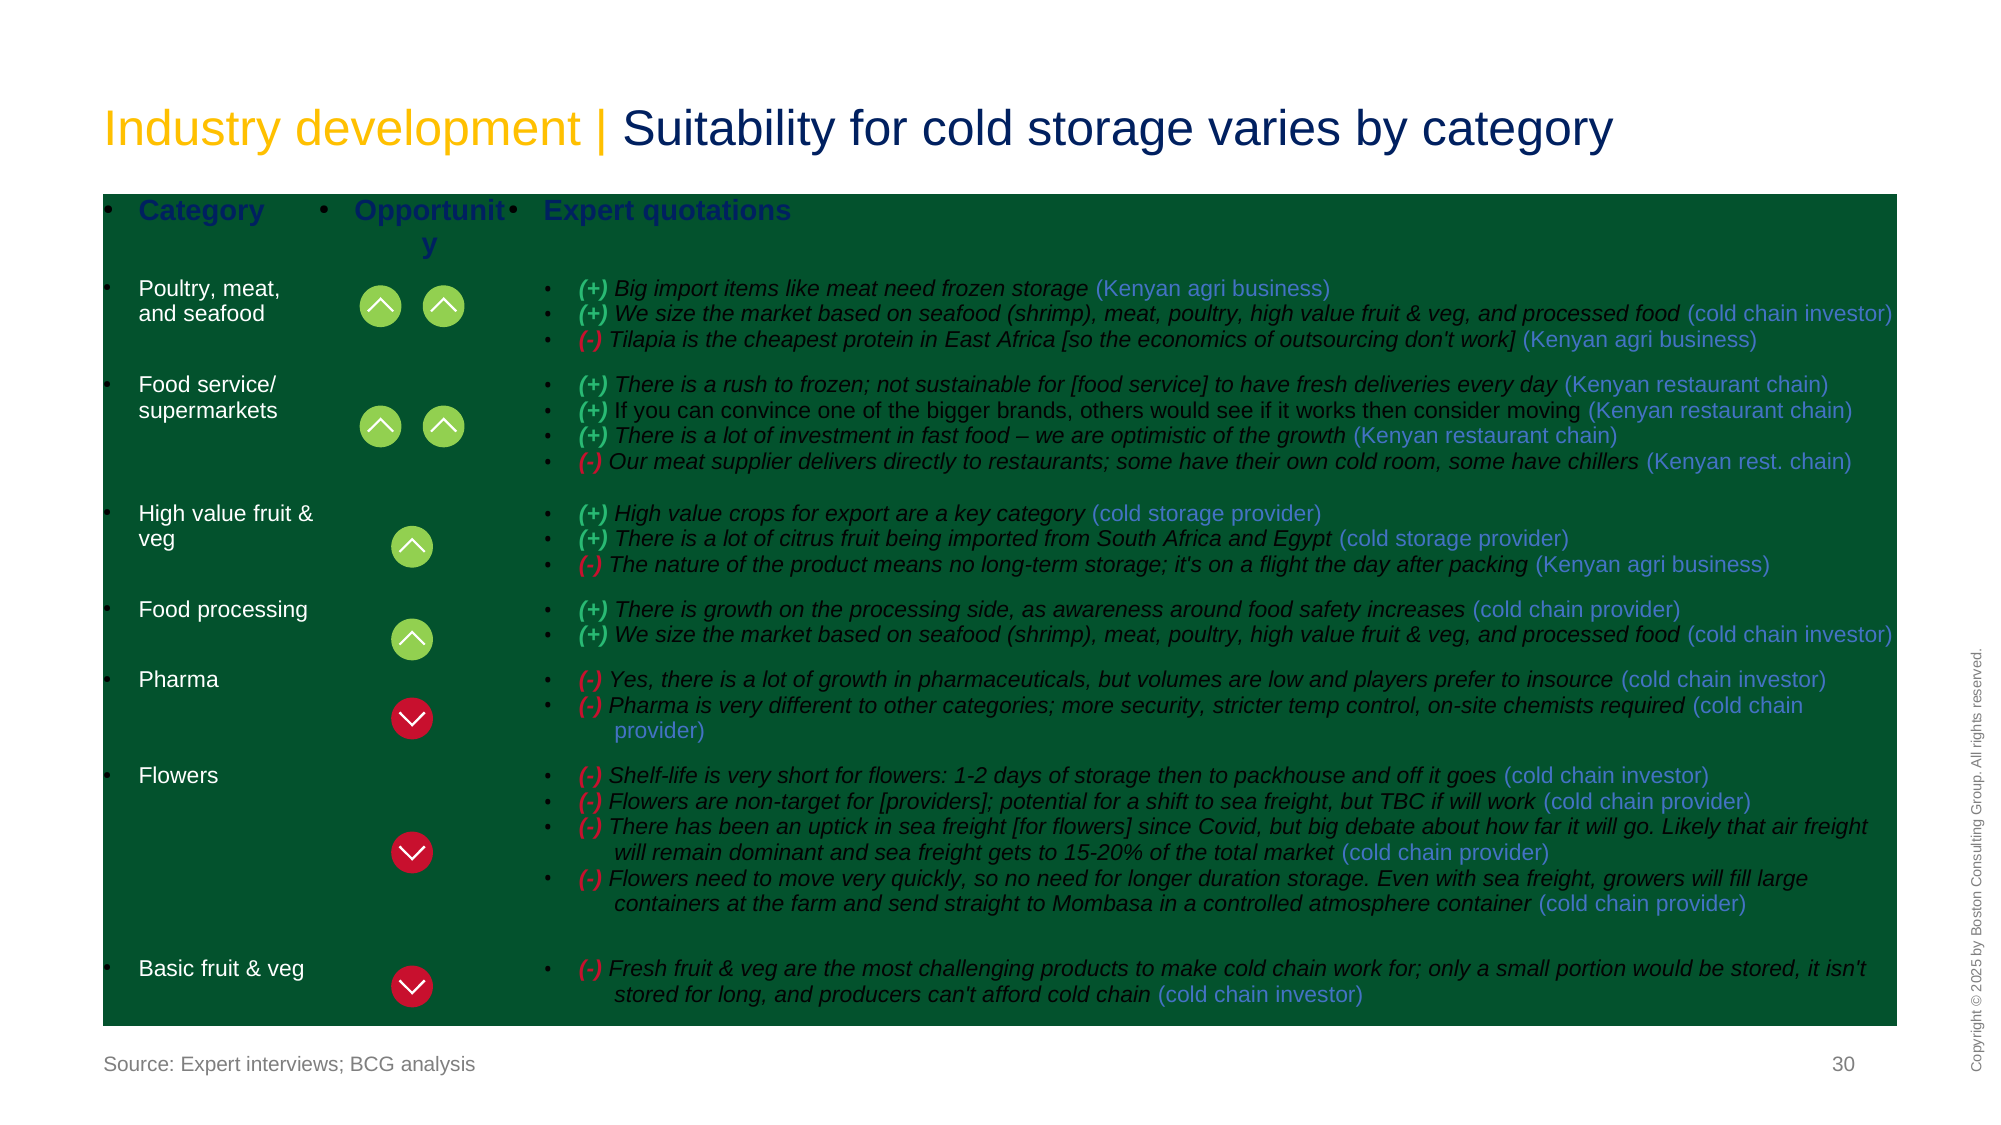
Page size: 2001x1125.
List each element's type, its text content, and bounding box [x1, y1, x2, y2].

table_cell (+) There is growth on the processing side, as awareness around food safety increases (cold chain provider) (+) We size the market based on seafood (shrimp), meat, poultry, high value fruit & veg, and processed food (cold chain investor) [508, 597, 1897, 667]
table_cell [316, 667, 508, 763]
table_cell [316, 500, 508, 597]
table_cell [316, 372, 508, 500]
title Industry development | Suitability for cold storage varies by category [103, 102, 1897, 157]
table_cell [316, 956, 508, 1026]
text_box [391, 831, 433, 874]
table_cell [316, 276, 508, 372]
table_cell (-) Fresh fruit & veg are the most challenging products to make cold chain work for; only a small portion would be stored, it isn't stored for long, and producers can't afford cold chain (cold chain investor) [508, 956, 1897, 1026]
table_cell (-) Shelf-life is very short for flowers: 1-2 days of storage then to packhouse and off it goes (cold chain investor) (-) Flowers are non-target for [providers]; potential for a shift to sea freight, but TBC if will work (cold chain provider) (-) There has been an uptick in sea freight [for flowers] since Covid, but big debate about how far it will go. Likely that air freight will remain dominant and sea freight gets to 15-20% of the total market (cold chain provider) (-) Flowers need to move very quickly, so no need for longer duration storage. Even with sea freight, growers will fill large containers at the farm and send straight to Mombasa in a controlled atmosphere container (cold chain provider) [508, 763, 1897, 956]
table_cell (-) Yes, there is a lot of growth in pharmaceuticals, but volumes are low and players prefer to insource (cold chain investor) (-) Pharma is very different to other categories; more security, stricter temp control, on-site chemists required (cold chain provider) [508, 667, 1897, 763]
table_cell (+) There is a rush to frozen; not sustainable for [food service] to have fresh deliveries every day (Kenyan restaurant chain) (+) If you can convince one of the bigger brands, others would see if it works then consider moving (Kenyan restaurant chain) (+) There is a lot of investment in fast food – we are optimistic of the growth (Kenyan restaurant chain) (-) Our meat supplier delivers directly to restaurants; some have their own cold room, some have chillers (Kenyan rest. chain) [508, 372, 1897, 500]
table_cell [316, 597, 508, 667]
table_cell Flowers [103, 763, 316, 956]
text_box [391, 525, 433, 568]
table_cell Basic fruit & veg [103, 956, 316, 1026]
table_header Opportunity [316, 194, 508, 276]
table_header Category [103, 194, 316, 276]
table_cell Pharma [103, 667, 316, 763]
text_box [391, 965, 433, 1008]
table_header Expert quotations [508, 194, 1897, 276]
table_cell (+) Big import items like meat need frozen storage (Kenyan agri business) (+) We size the market based on seafood (shrimp), meat, poultry, high value fruit & veg, and processed food (cold chain investor) (-) Tilapia is the cheapest protein in East Africa [so the economics of outsourcing don't work] (Kenyan agri business) [508, 276, 1897, 372]
table_cell (+) High value crops for export are a key category (cold storage provider) (+) There is a lot of citrus fruit being imported from South Africa and Egypt (cold storage provider) (-) The nature of the product means no long-term storage; it's on a flight the day after packing (Kenyan agri business) [508, 500, 1897, 597]
text_box [359, 285, 402, 328]
text_box Source: Expert interviews; BCG analysis [103, 1054, 1585, 1076]
text_box [391, 618, 433, 661]
text_box [359, 405, 402, 448]
text_box [422, 285, 465, 328]
table_cell Poultry, meat, and seafood [103, 276, 316, 372]
text_box [391, 697, 433, 740]
table_cell Food processing [103, 597, 316, 667]
table_cell Food service/ supermarkets [103, 372, 316, 500]
table_cell [316, 763, 508, 956]
text_box [422, 405, 465, 448]
table_cell High value fruit & veg [103, 500, 316, 597]
